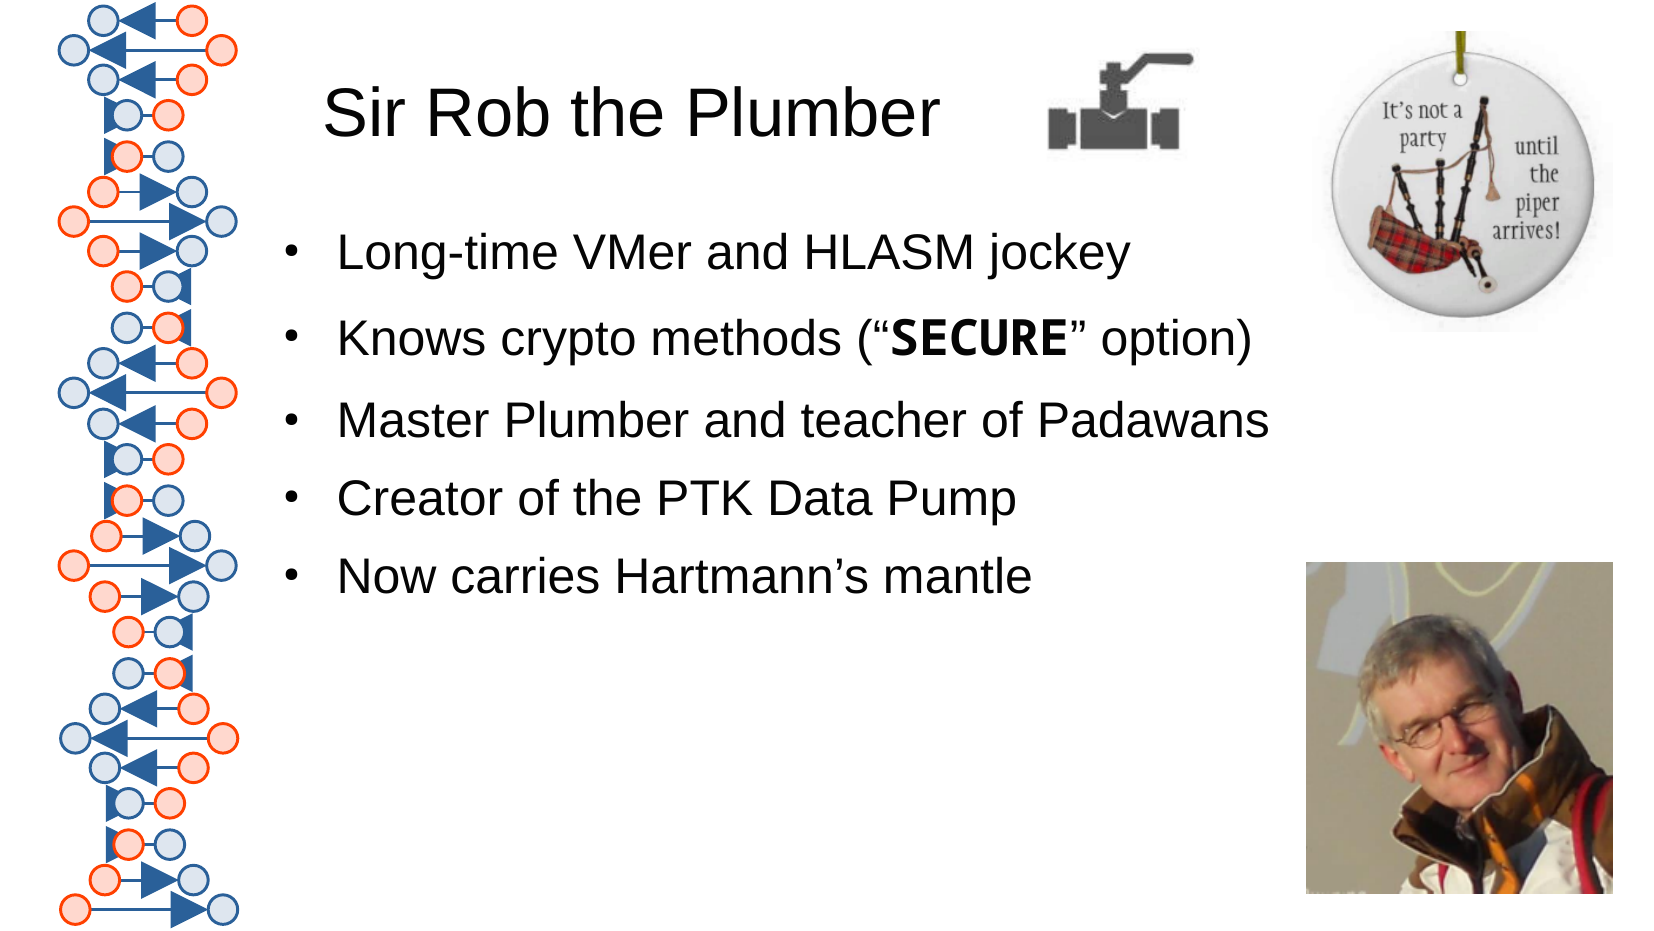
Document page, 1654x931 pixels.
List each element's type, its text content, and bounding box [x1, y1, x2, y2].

title Sir Rob the Plumber [265, 35, 1312, 189]
picture [1306, 562, 1613, 895]
picture [1312, 31, 1613, 332]
list Long-time VMer and HLASM jockey Knows crypto methods (“SECURE” option) Master Plumber and teacher of Padawans Creator of the PTK Data Pump Now carries Hartmann’s mantle [265, 224, 1595, 764]
picture [1019, 35, 1238, 184]
